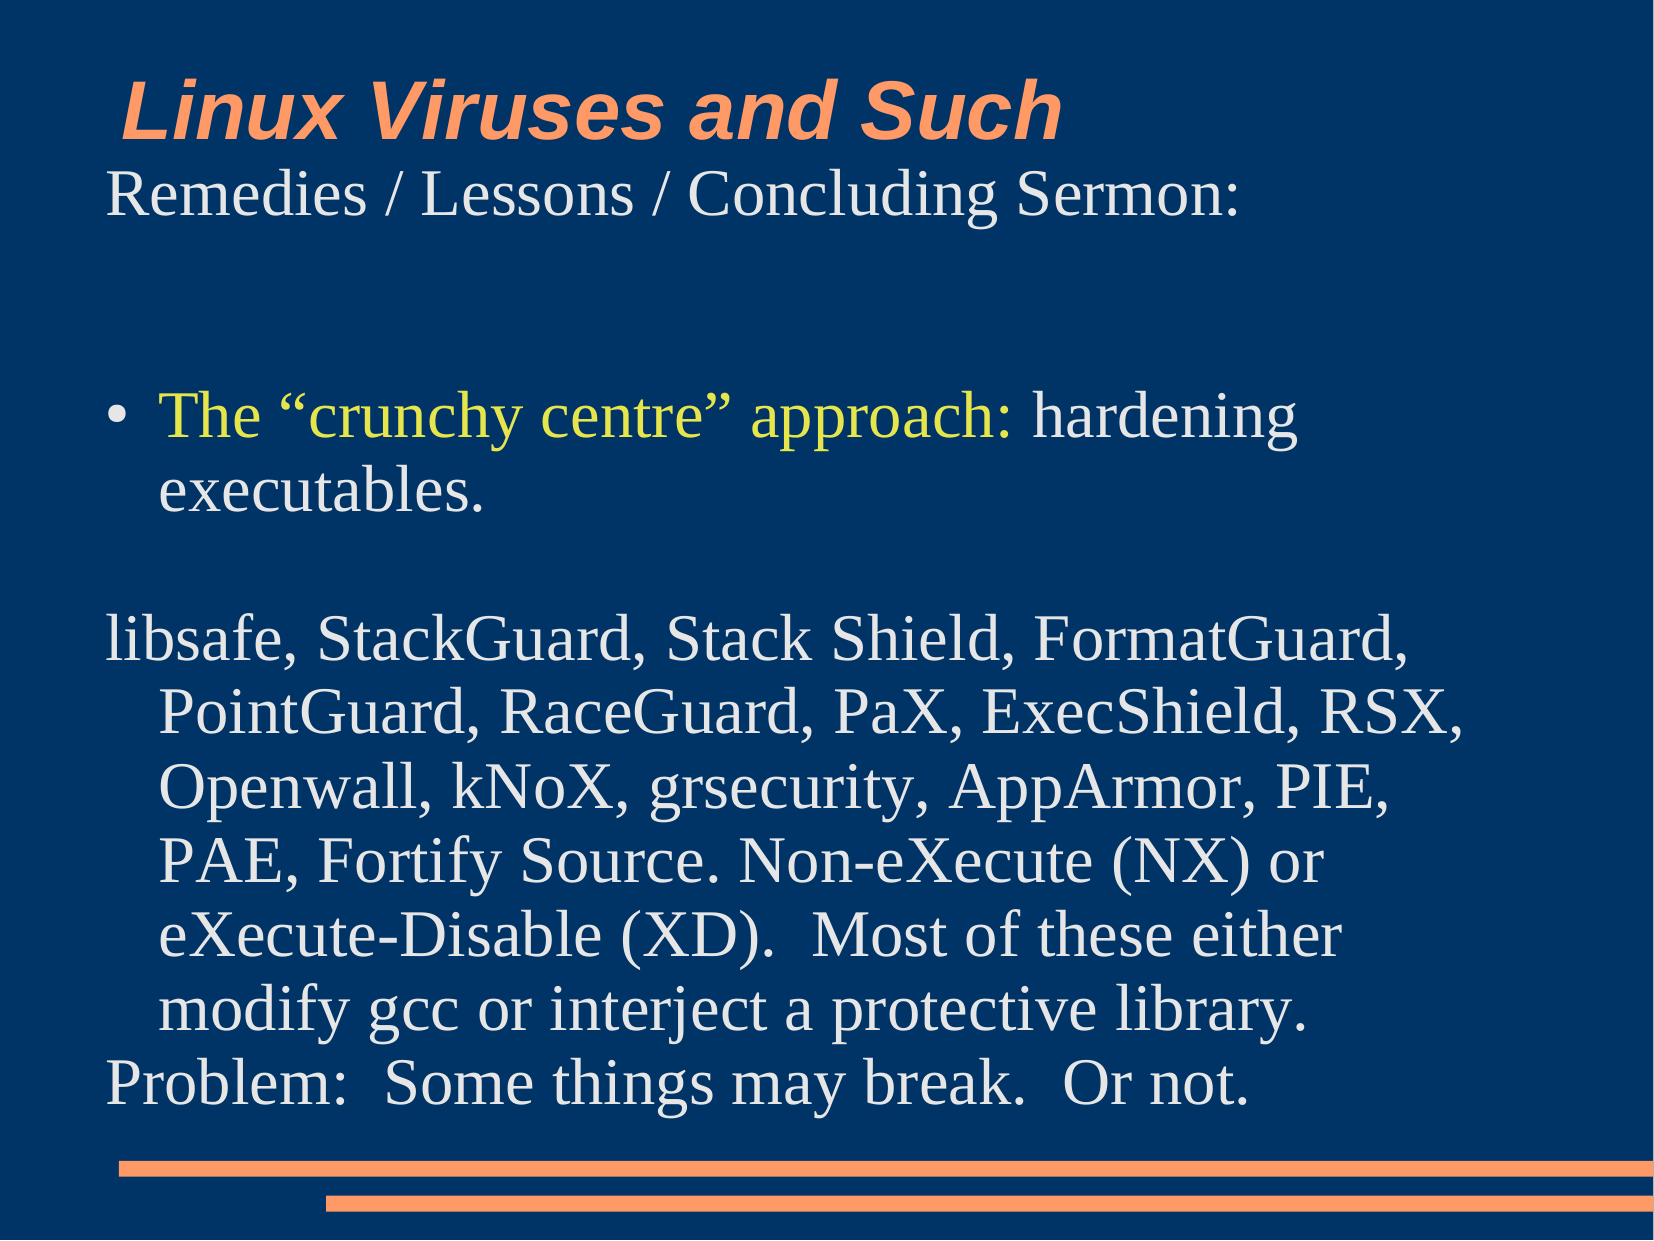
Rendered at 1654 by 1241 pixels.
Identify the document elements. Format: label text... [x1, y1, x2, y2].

title Linux Viruses and Such [121, 46, 1534, 175]
list Remedies / Lessons / Concluding Sermon: The “crunchy centre” approach: hardening executables. libsafe, StackGuard, Stack Shield, FormatGuard, PointGuard, RaceGuard, PaX, ExecShield, RSX, Openwall, kNoX, grsecurity, AppArmor, PIE, PAE, Fortify Source. Non-eXecute (NX) or eXecute-Disable (XD). Most of these either modify gcc or interject a protective library. Problem: Some things may break. Or not. [87, 156, 1527, 1241]
